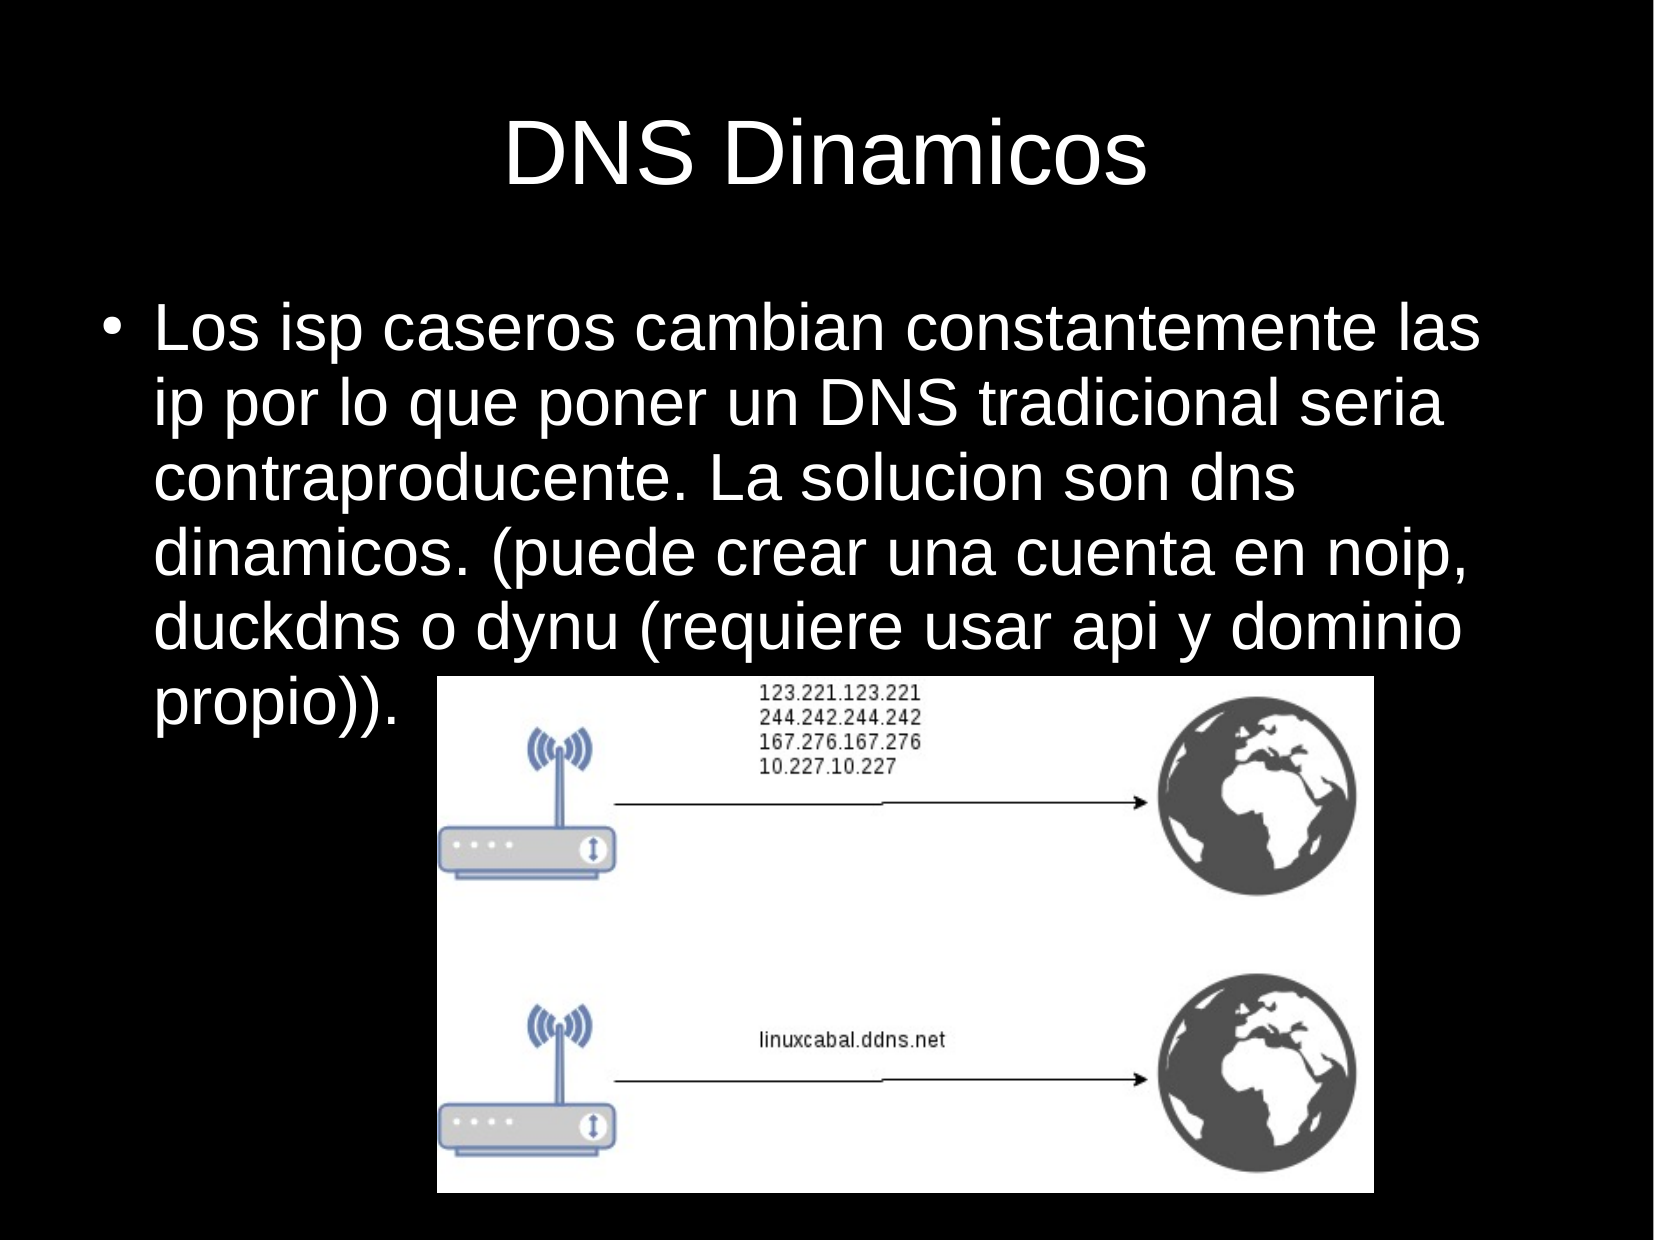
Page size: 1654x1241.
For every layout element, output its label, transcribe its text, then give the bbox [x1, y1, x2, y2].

title DNS Dinamicos [82, 49, 1571, 257]
list Los isp caseros cambian constantemente las ip por lo que poner un DNS tradicional seria contraproducente. La solucion son dns dinamicos. (puede crear una cuenta en noip, duckdns o dynu (requiere usar api y dominio propio)). [82, 290, 1538, 1010]
picture [437, 676, 1374, 1193]
